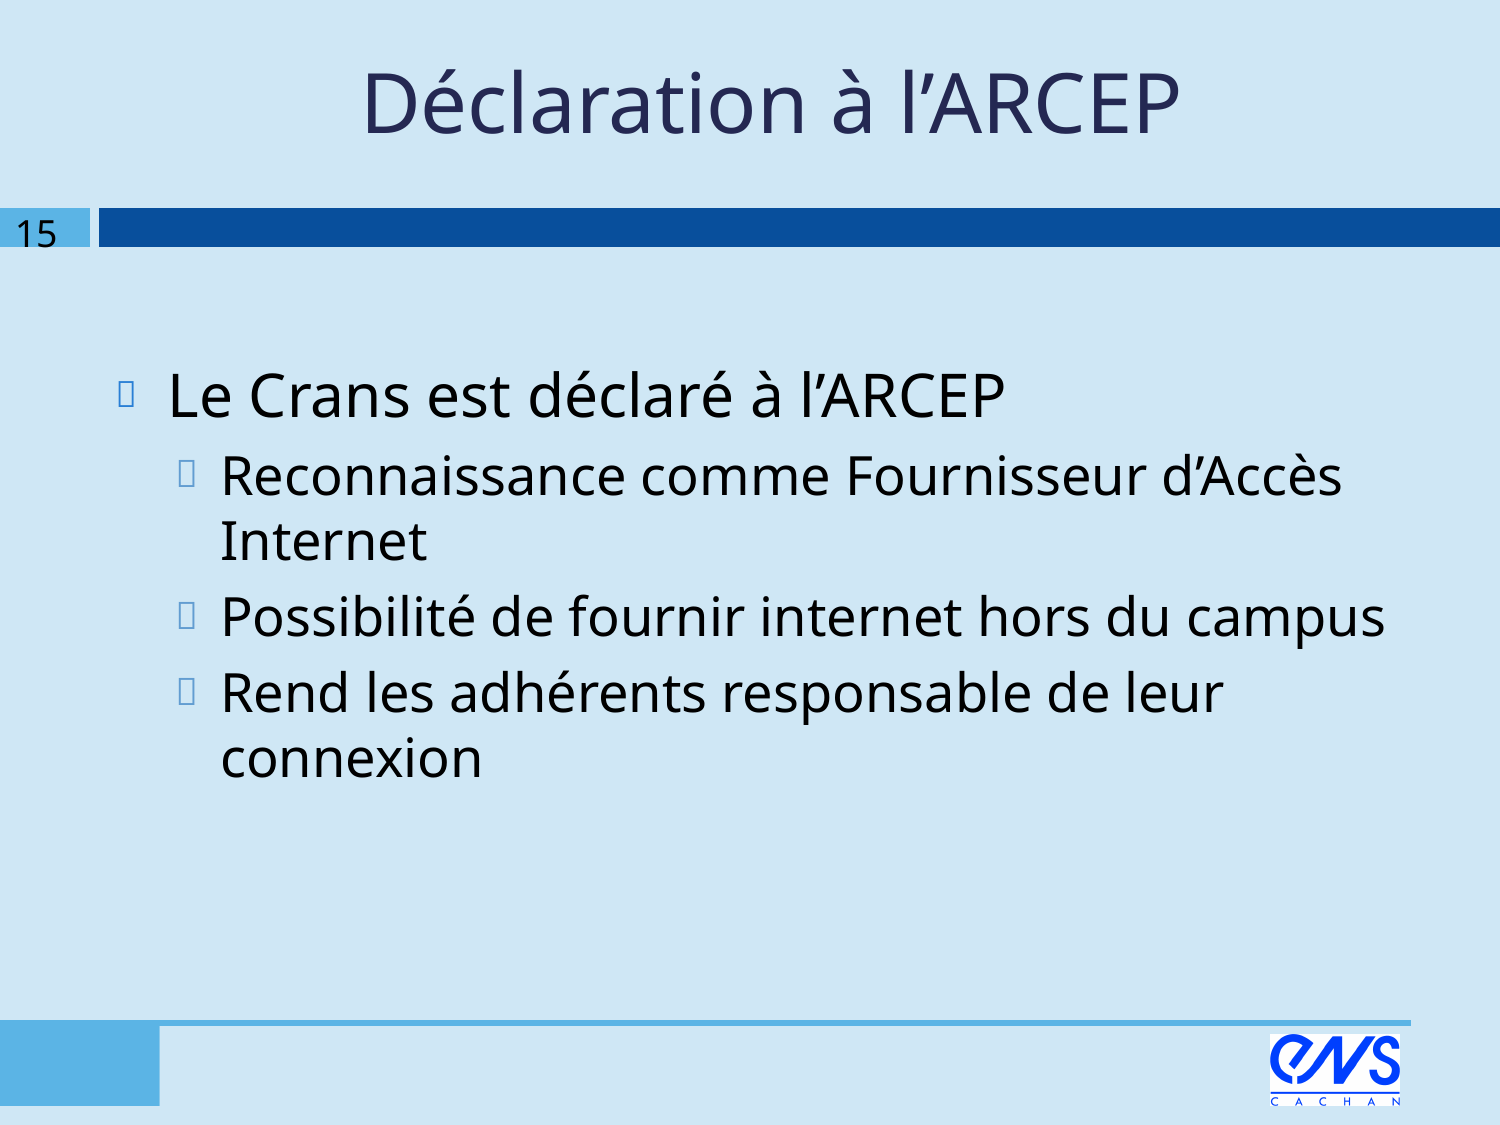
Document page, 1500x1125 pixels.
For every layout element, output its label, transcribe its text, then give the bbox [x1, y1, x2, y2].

list Le Crans est déclaré à l’ARCEP Reconnaissance comme Fournisseur d’Accès Internet Possibilité de fournir internet hors du campus Rend les adhérents responsable de leur connexion [100, 262, 1438, 1000]
picture [27, 243, 40, 247]
title Déclaration à l’ARCEP [106, 42, 1438, 212]
picture [0, 243, 24, 247]
picture [50, 208, 1500, 247]
slide_number <numéro> [0, 202, 88, 243]
picture [1270, 1034, 1400, 1106]
